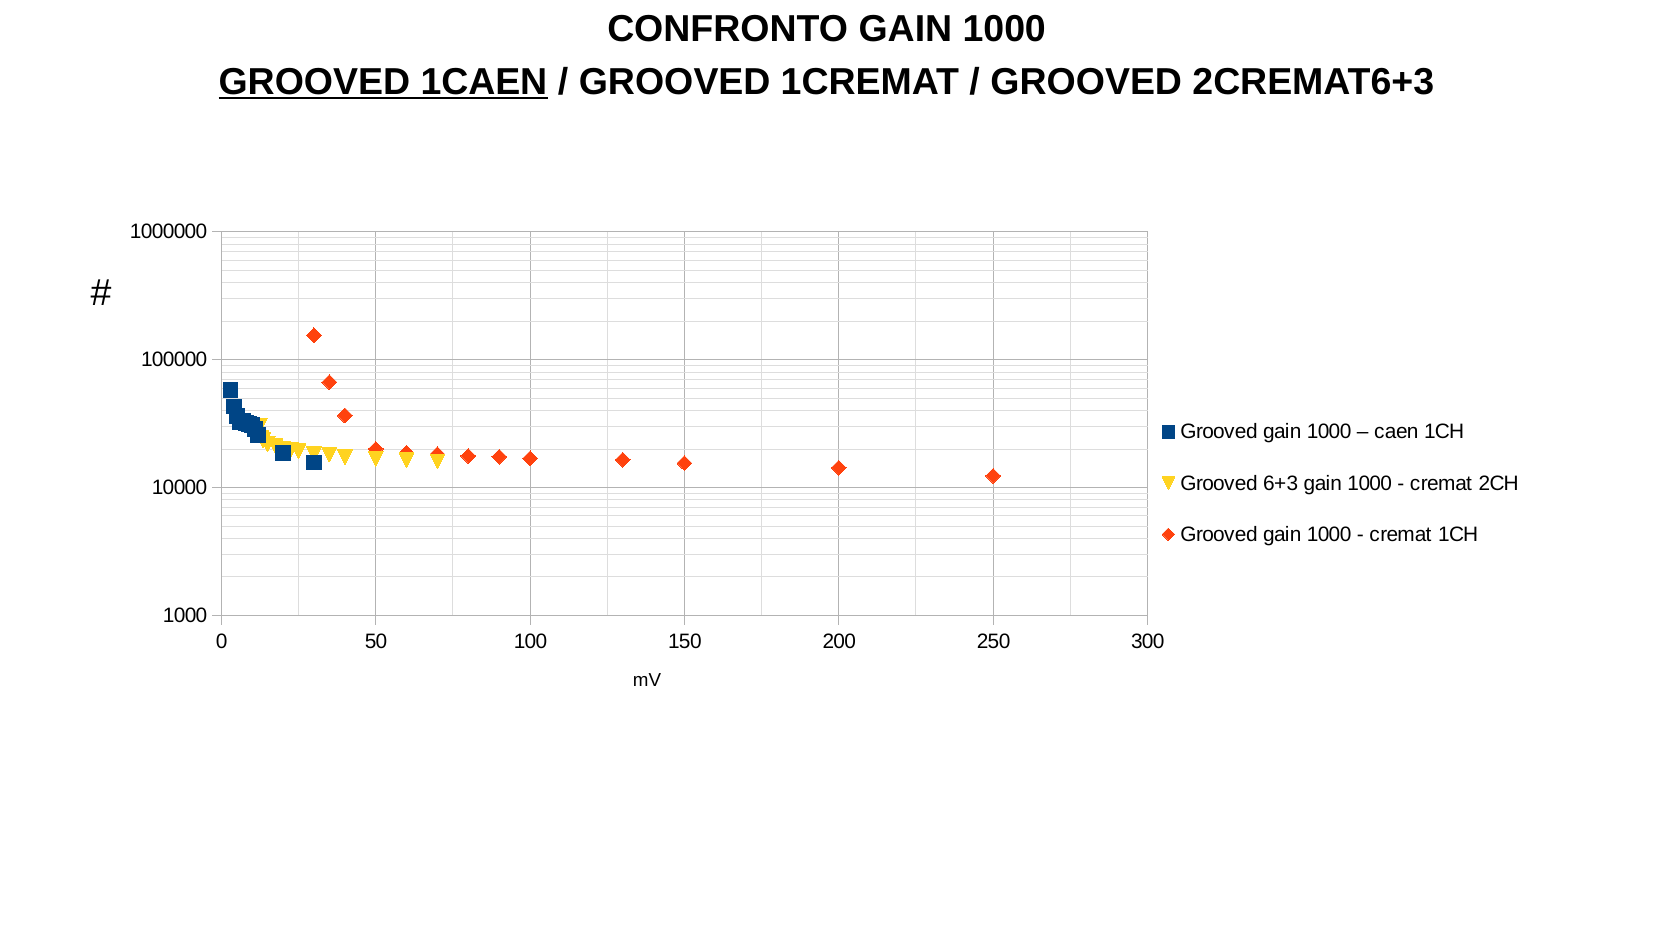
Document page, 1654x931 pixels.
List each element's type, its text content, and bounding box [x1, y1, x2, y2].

text_box GROOVED 1CAEN / GROOVED 1CREMAT / GROOVED 2CREMAT6+3 [0, 53, 1654, 110]
chart [112, 209, 1546, 722]
text_box CONFRONTO GAIN 1000 [0, 0, 1654, 53]
text_box # [75, 264, 112, 321]
